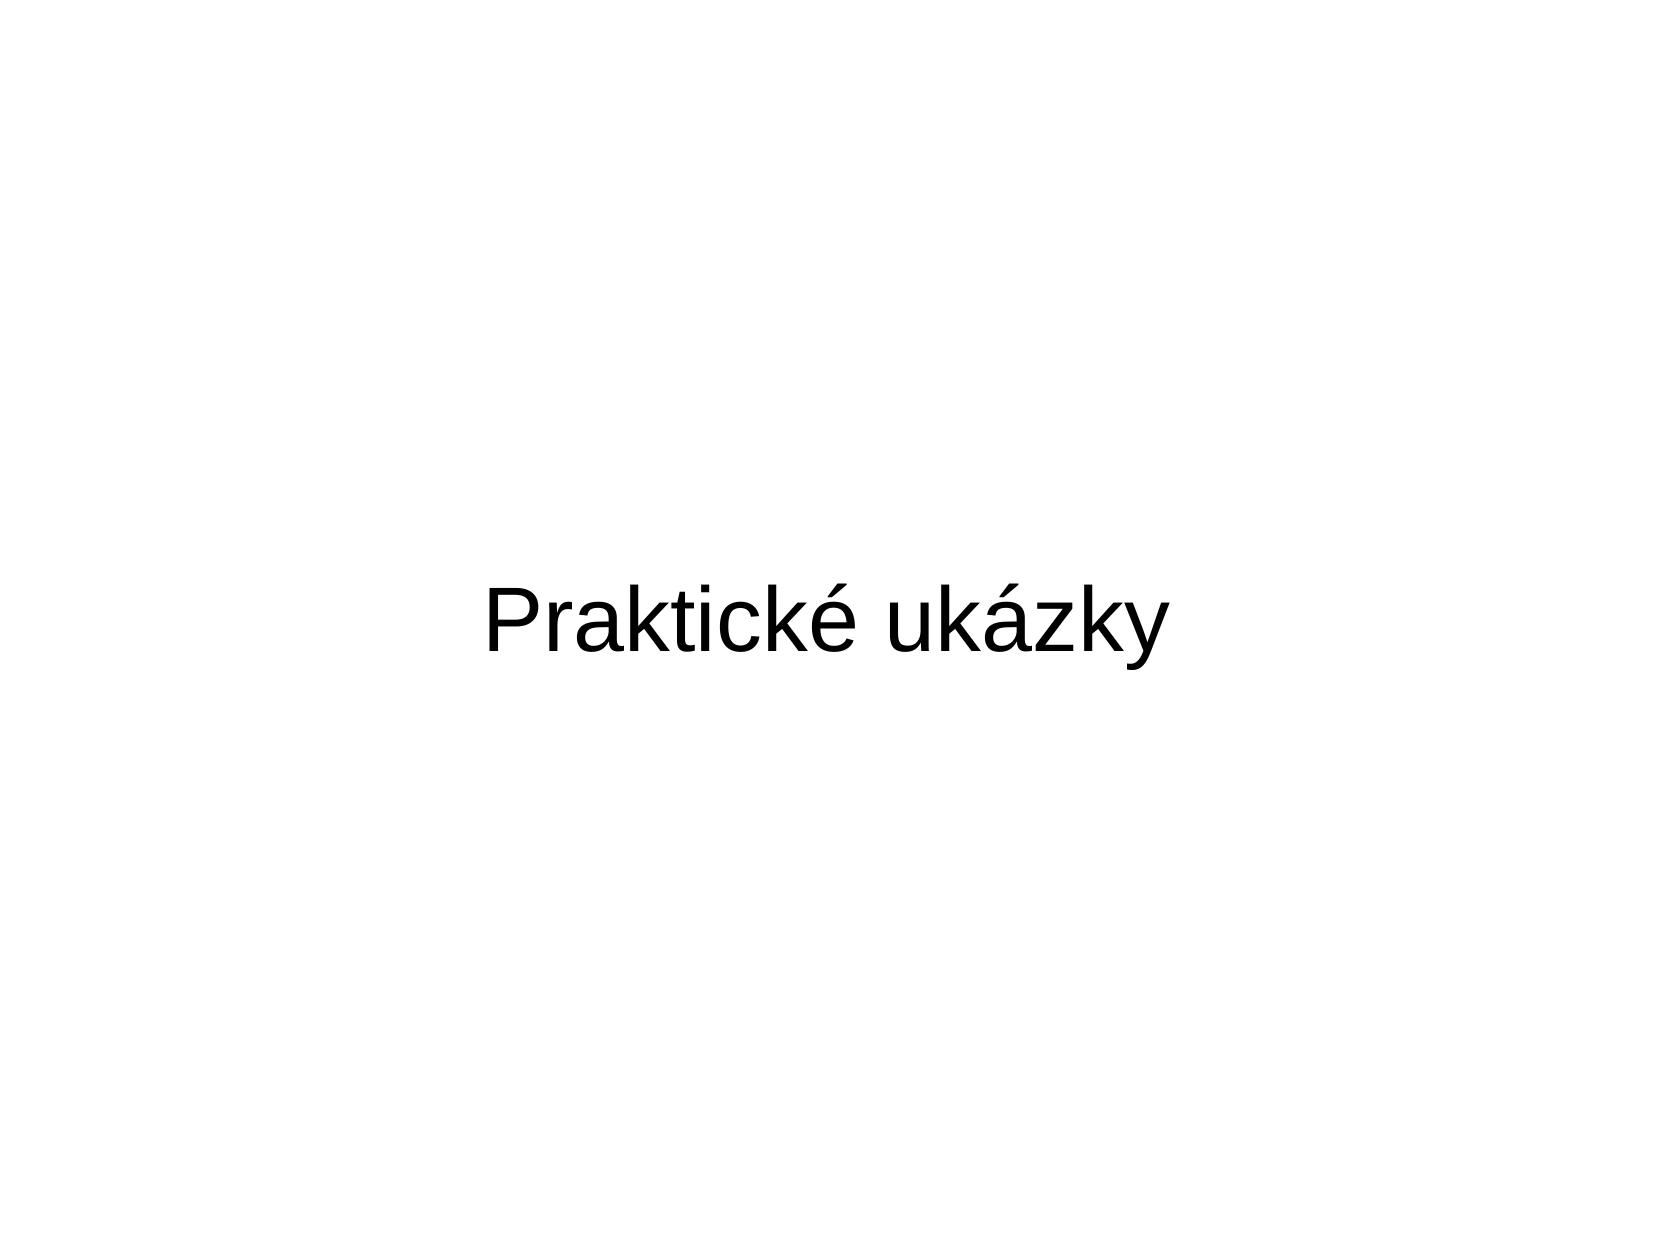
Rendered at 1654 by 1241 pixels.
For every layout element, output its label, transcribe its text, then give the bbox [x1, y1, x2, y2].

title Praktické ukázky [82, 516, 1571, 724]
